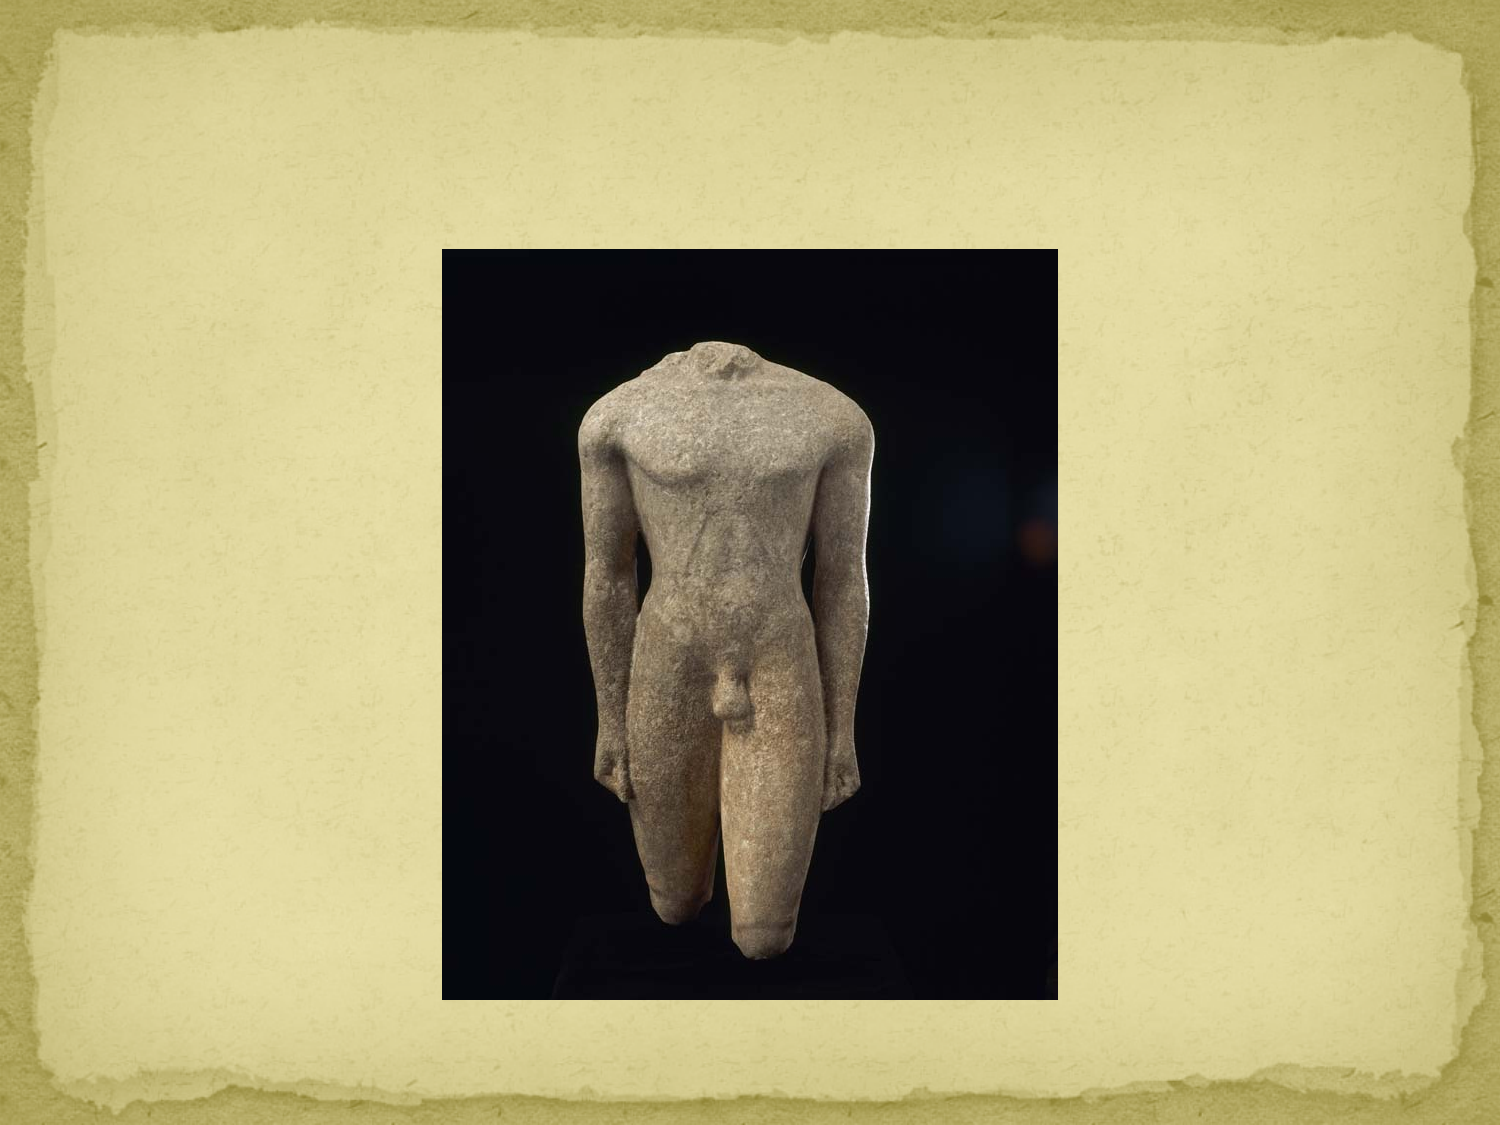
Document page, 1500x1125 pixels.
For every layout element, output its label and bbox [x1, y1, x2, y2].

picture [442, 249, 1058, 1000]
